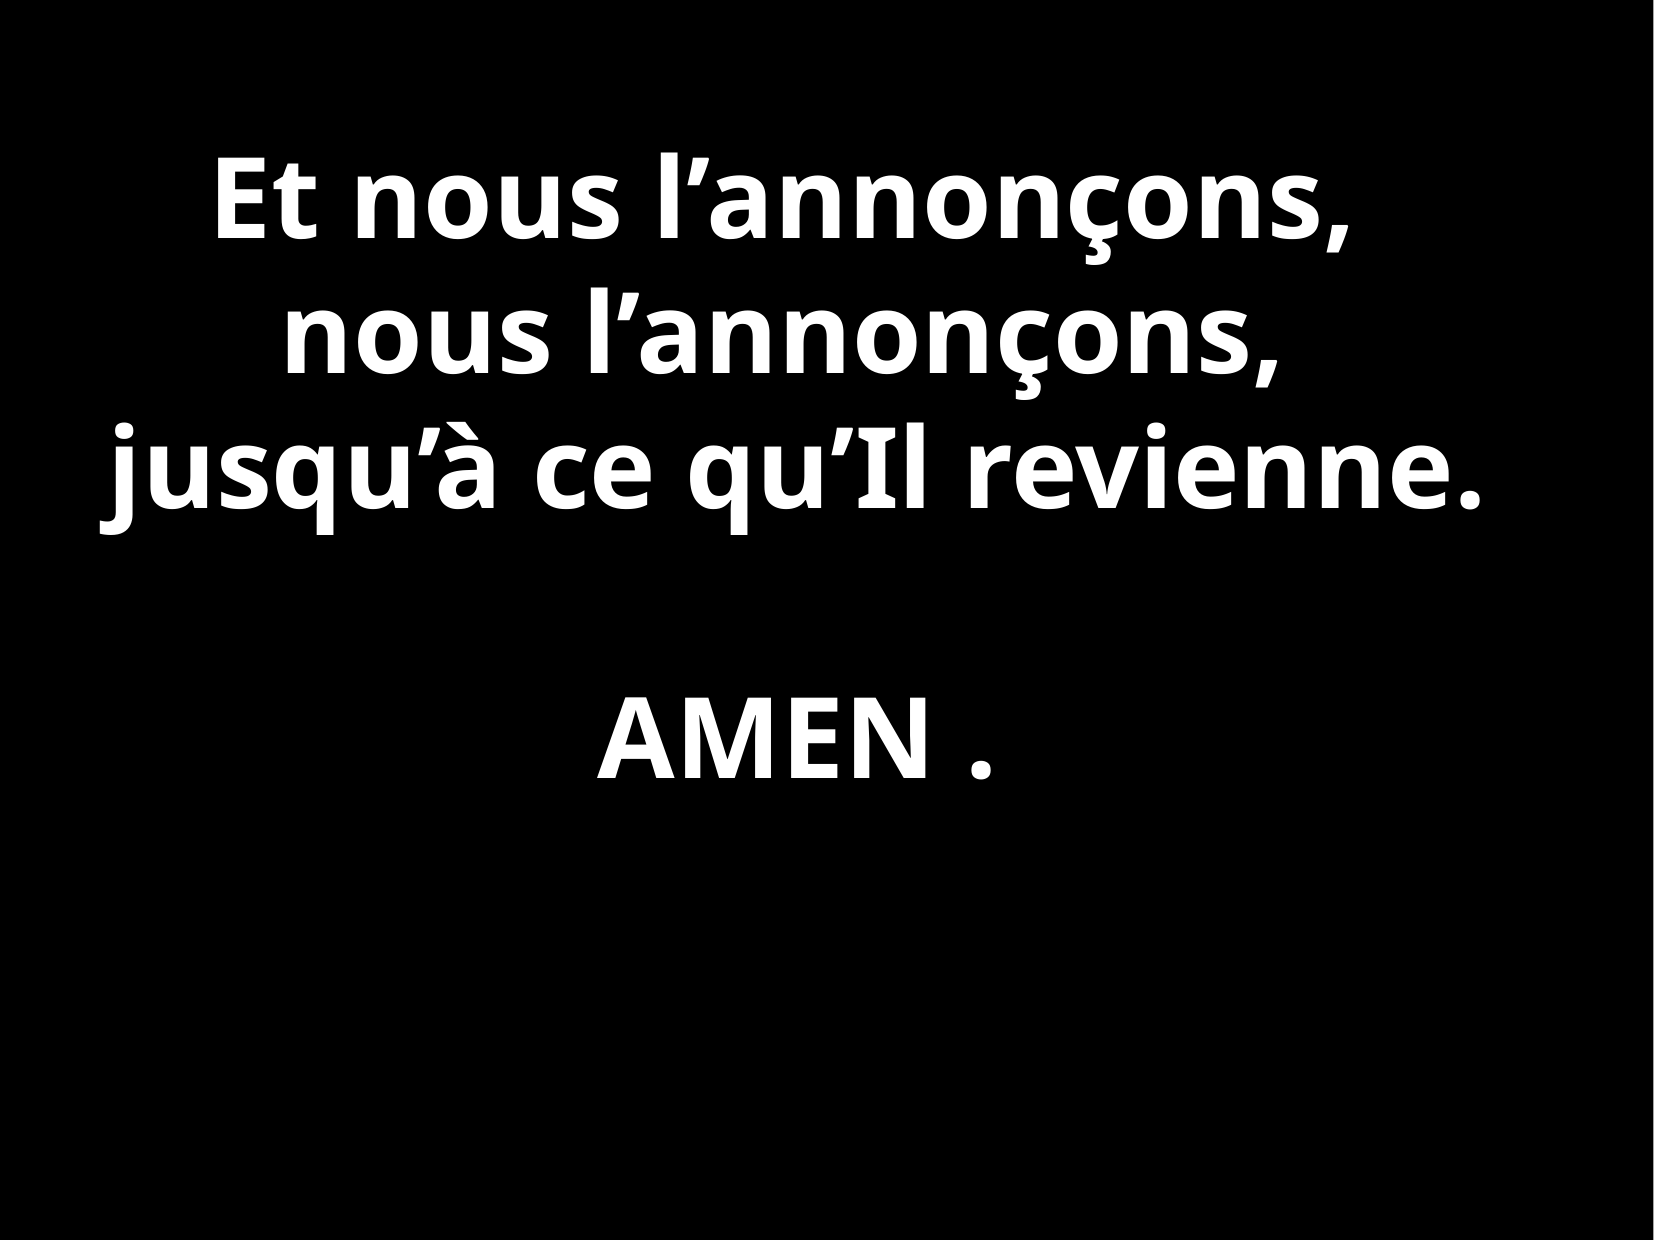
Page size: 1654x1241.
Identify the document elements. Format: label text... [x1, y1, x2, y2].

text_box Et nous l’annonçons, nous l’annonçons, jusqu’à ce qu’Il revienne. AMEN . [88, 88, 1507, 975]
